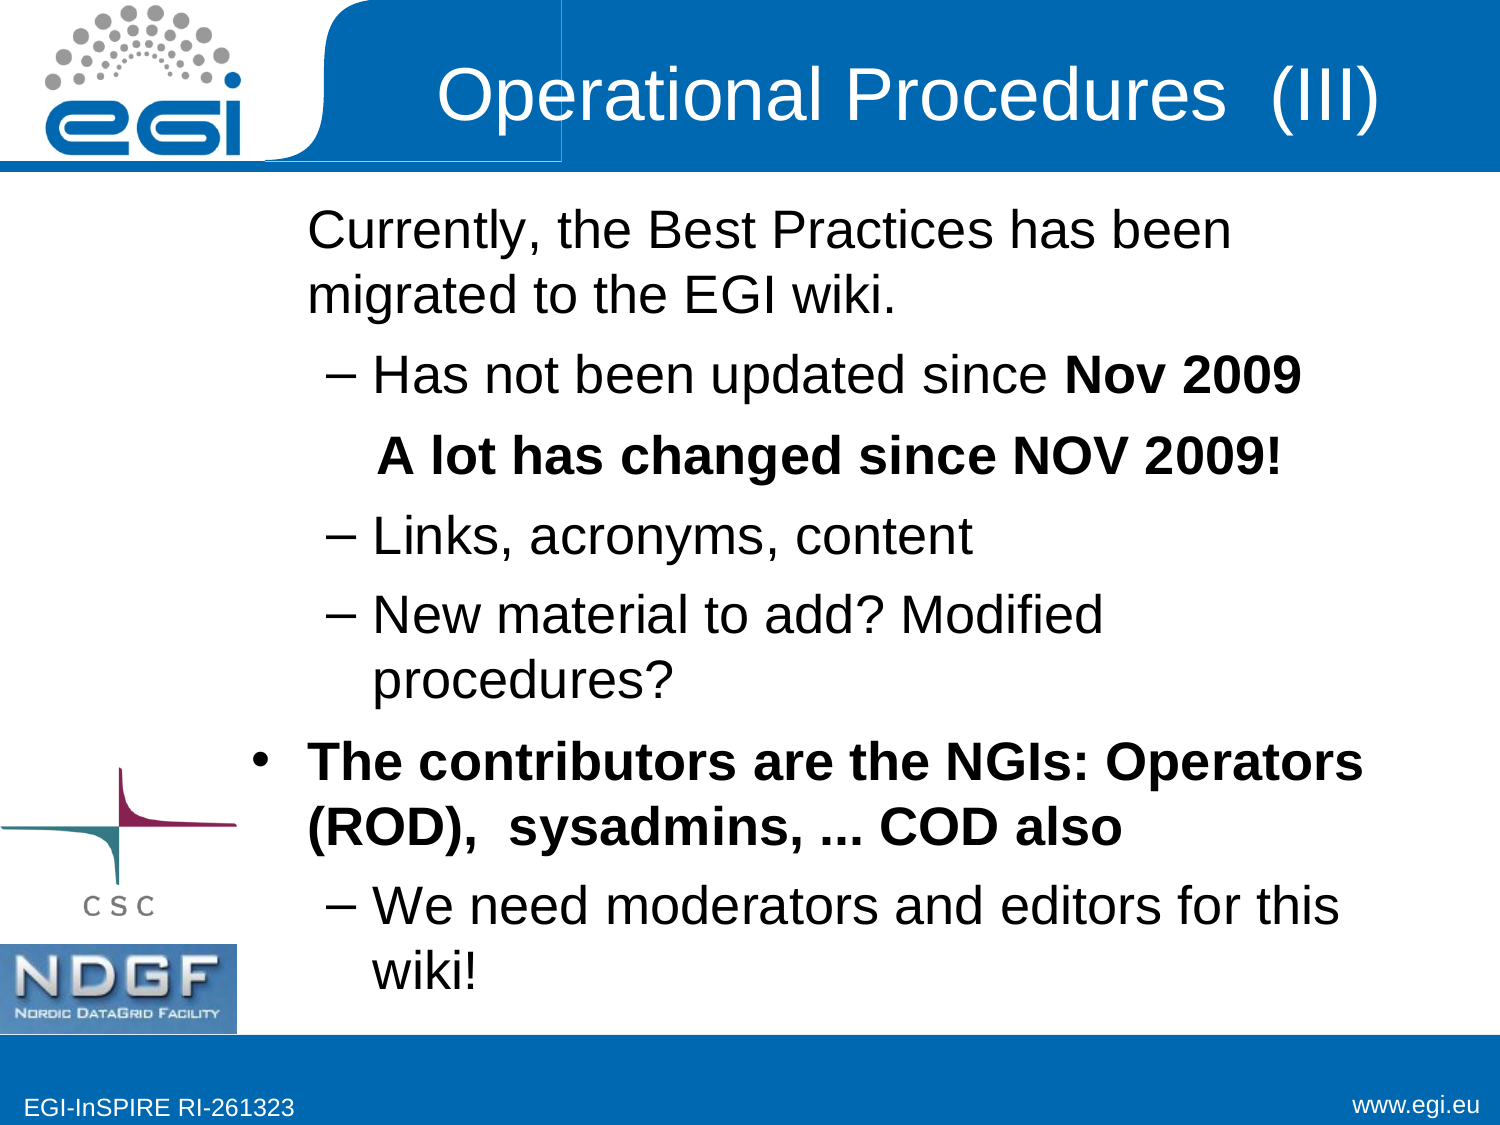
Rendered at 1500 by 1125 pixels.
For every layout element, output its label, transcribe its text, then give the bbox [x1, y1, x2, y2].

title Operational Procedures (III) [348, 0, 1471, 208]
picture [0, 944, 237, 1034]
list Currently, the Best Practices has been migrated to the EGI wiki. Has not been updated since Nov 2009 A lot has changed since NOV 2009! Links, acronyms, content New material to add? Modified procedures? The contributors are the NGIs: Operators (ROD), sysadmins, ... COD also We need moderators and editors for this wiki! [236, 186, 1426, 1009]
picture [0, 767, 236, 916]
picture [0, 0, 265, 161]
